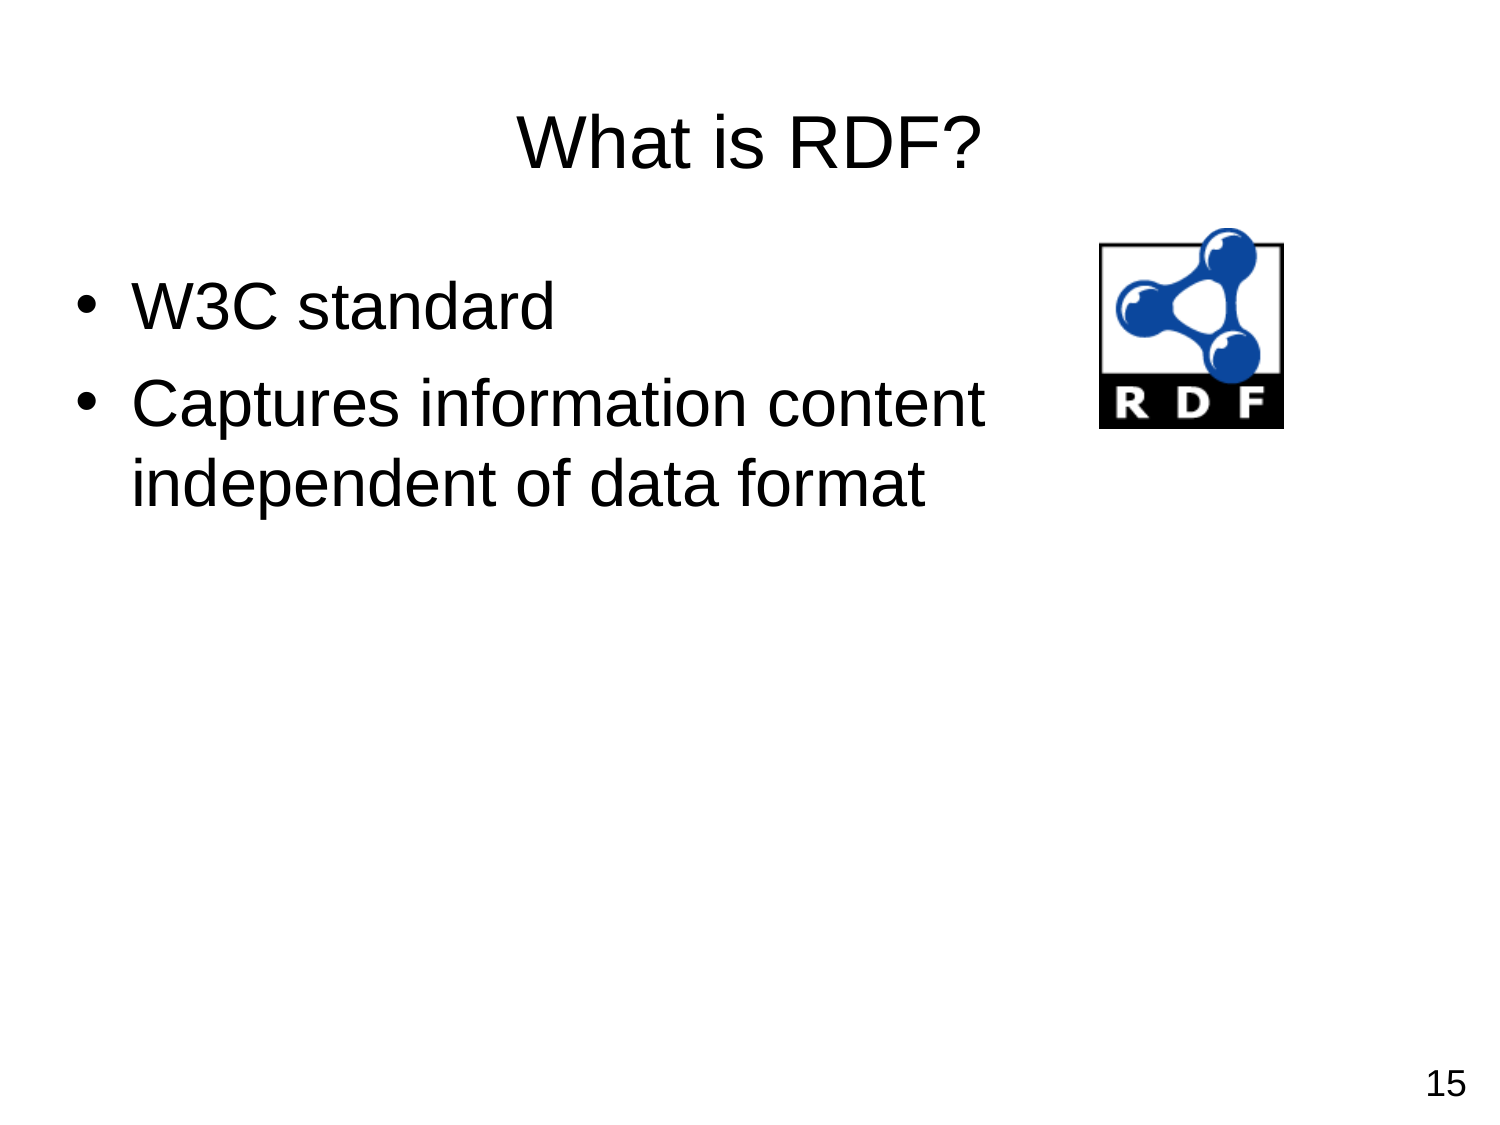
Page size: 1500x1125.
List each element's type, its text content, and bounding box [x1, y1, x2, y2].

title What is RDF? [75, 44, 1425, 233]
picture [1099, 228, 1284, 429]
list W3C standard Captures information content independent of data format [75, 263, 1395, 916]
